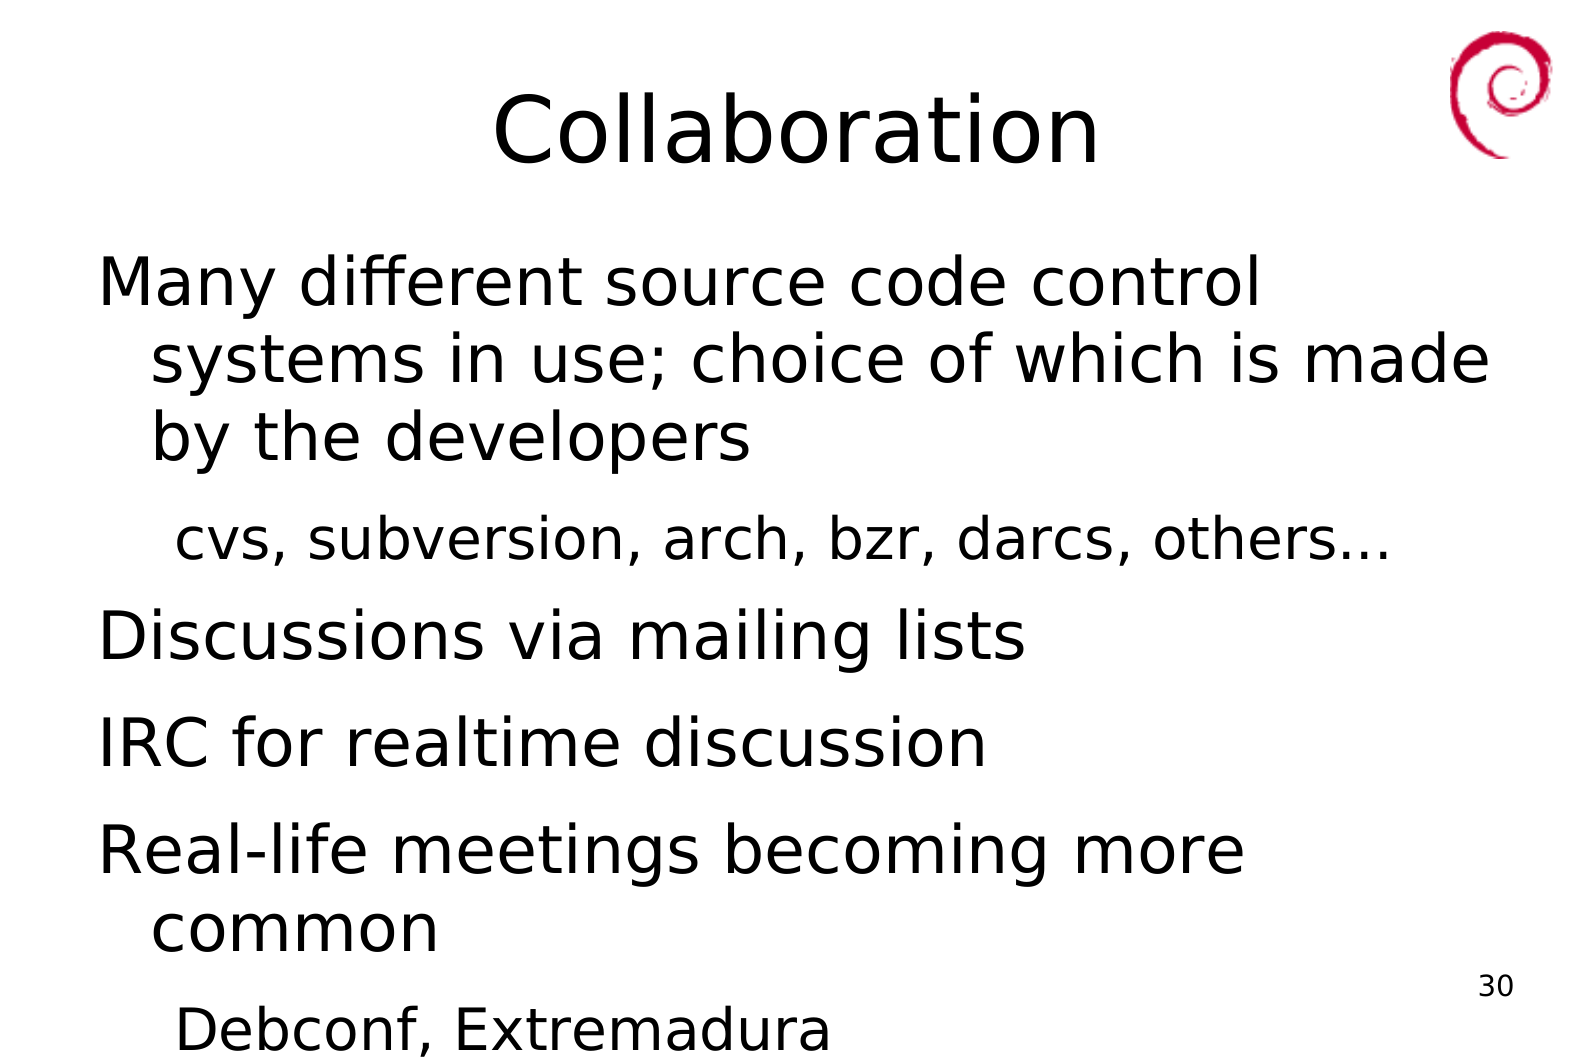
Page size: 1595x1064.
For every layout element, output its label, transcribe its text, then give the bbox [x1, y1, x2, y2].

picture [1450, 31, 1555, 159]
title Collaboration [79, 42, 1515, 221]
list Many different source code control systems in use; choice of which is made by the developers cvs, subversion, arch, bzr, darcs, others... Discussions via mailing lists IRC for realtime discussion Real-life meetings becoming more common Debconf, Extremadura [79, 243, 1515, 1064]
